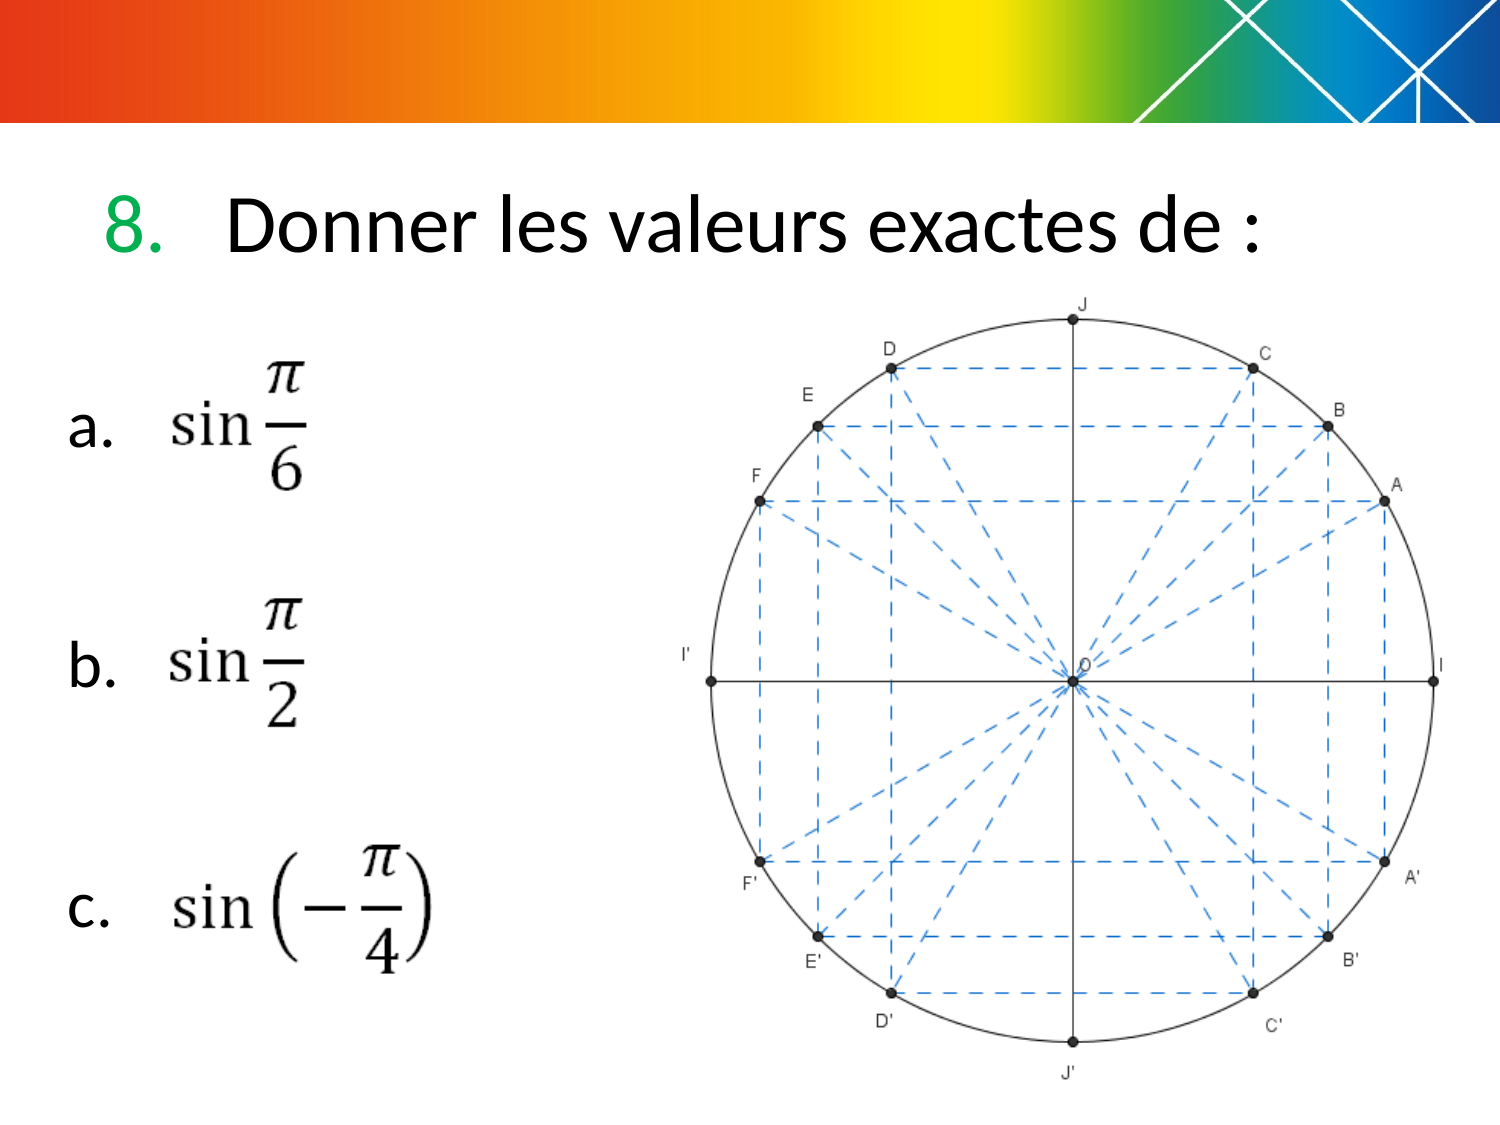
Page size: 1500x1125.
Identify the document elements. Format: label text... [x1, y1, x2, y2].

title Donner les valeurs exactes de : [88, 148, 1439, 290]
picture [159, 834, 454, 988]
picture [0, 0, 1359, 123]
text_box a. b. c. [53, 373, 656, 949]
picture [1340, 0, 1500, 123]
picture [147, 586, 339, 746]
picture [159, 349, 338, 502]
picture [667, 287, 1459, 1090]
